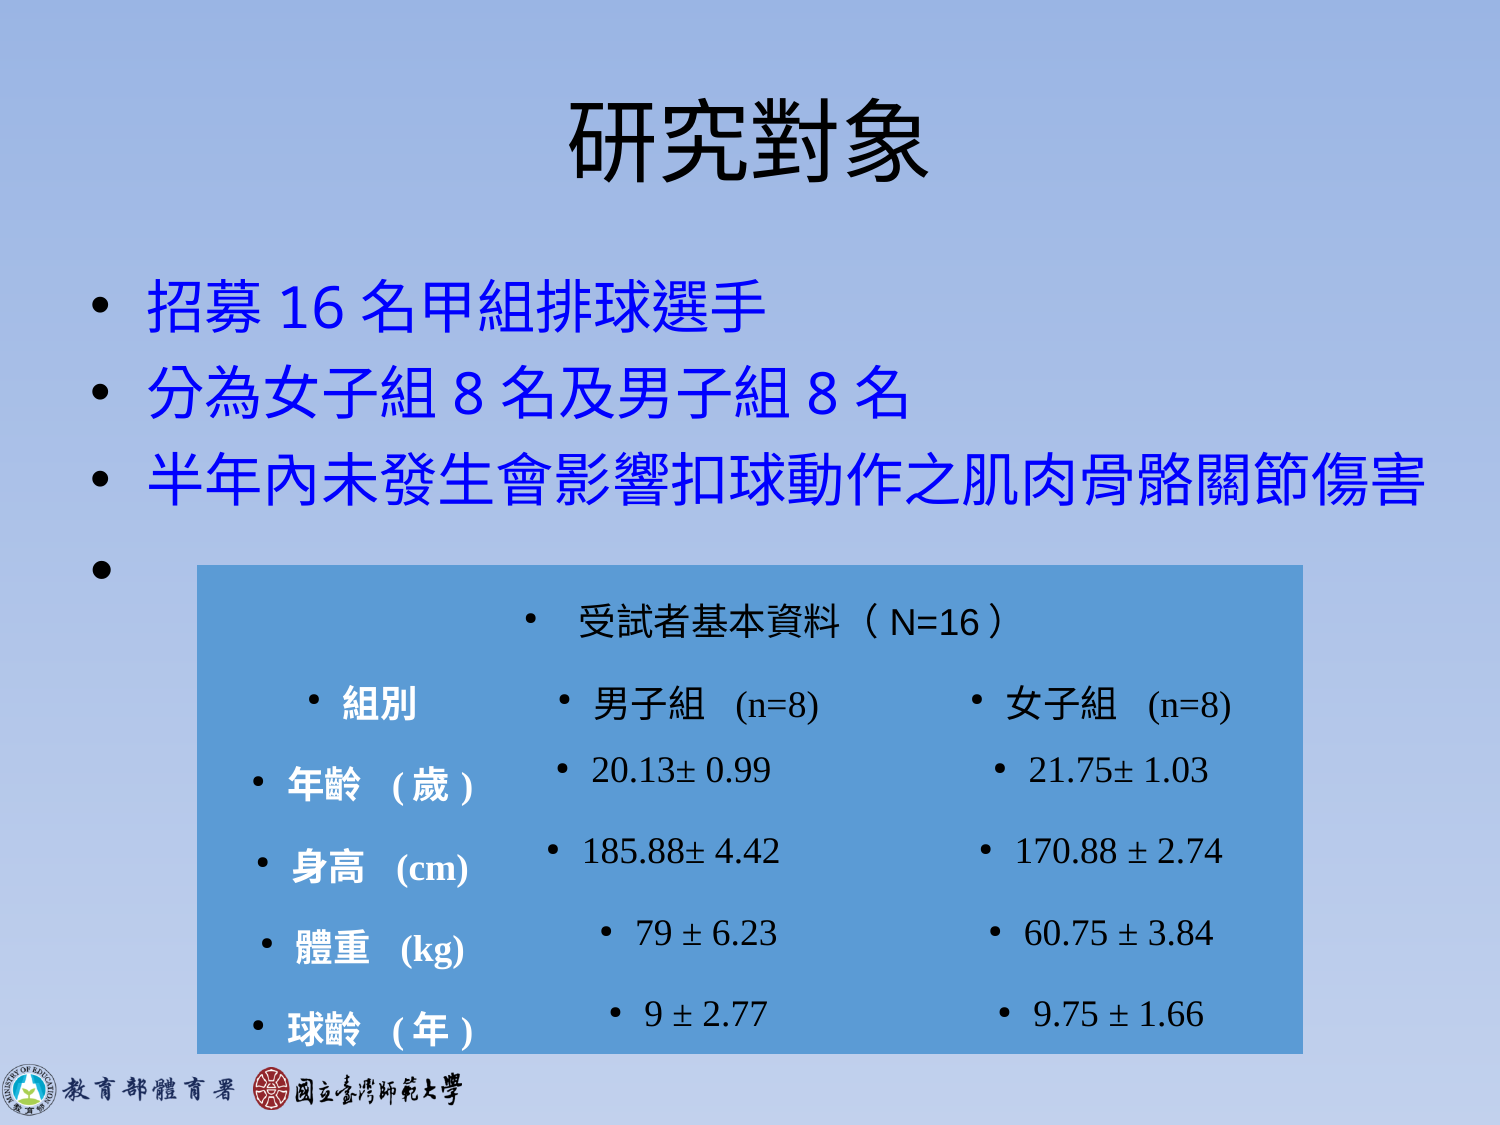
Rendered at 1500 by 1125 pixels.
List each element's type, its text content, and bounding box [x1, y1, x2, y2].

table_cell 79 ± 6.23 [478, 891, 849, 972]
table_cell 身高 (cm) [197, 810, 478, 891]
table_cell 球齡 (年) [197, 972, 478, 1054]
table_cell 組別 [197, 647, 478, 728]
title 研究對象 [75, 45, 1426, 233]
table_header 受試者基本資料（N=16） [197, 565, 1303, 647]
table_cell 年齡 (歲) [197, 728, 478, 810]
table_cell 女子組 (n=8) [849, 647, 1303, 728]
table_cell 9 ± 2.77 [478, 972, 849, 1054]
table_cell 20.13± 0.99 [478, 728, 849, 810]
list 招募16名甲組排球選手 分為女子組8名及男子組8名 半年內未發生會影響扣球動作之肌肉骨骼關節傷害 [75, 262, 1460, 1005]
table_cell 185.88± 4.42 [478, 810, 849, 891]
table_cell 男子組 (n=8) [478, 647, 849, 728]
table_cell 60.75 ± 3.84 [849, 891, 1303, 972]
table_cell 170.88 ± 2.74 [849, 810, 1303, 891]
table_cell 21.75± 1.03 [849, 728, 1303, 810]
table_cell 體重 (kg) [197, 891, 478, 972]
table_cell 9.75 ± 1.66 [849, 972, 1303, 1054]
